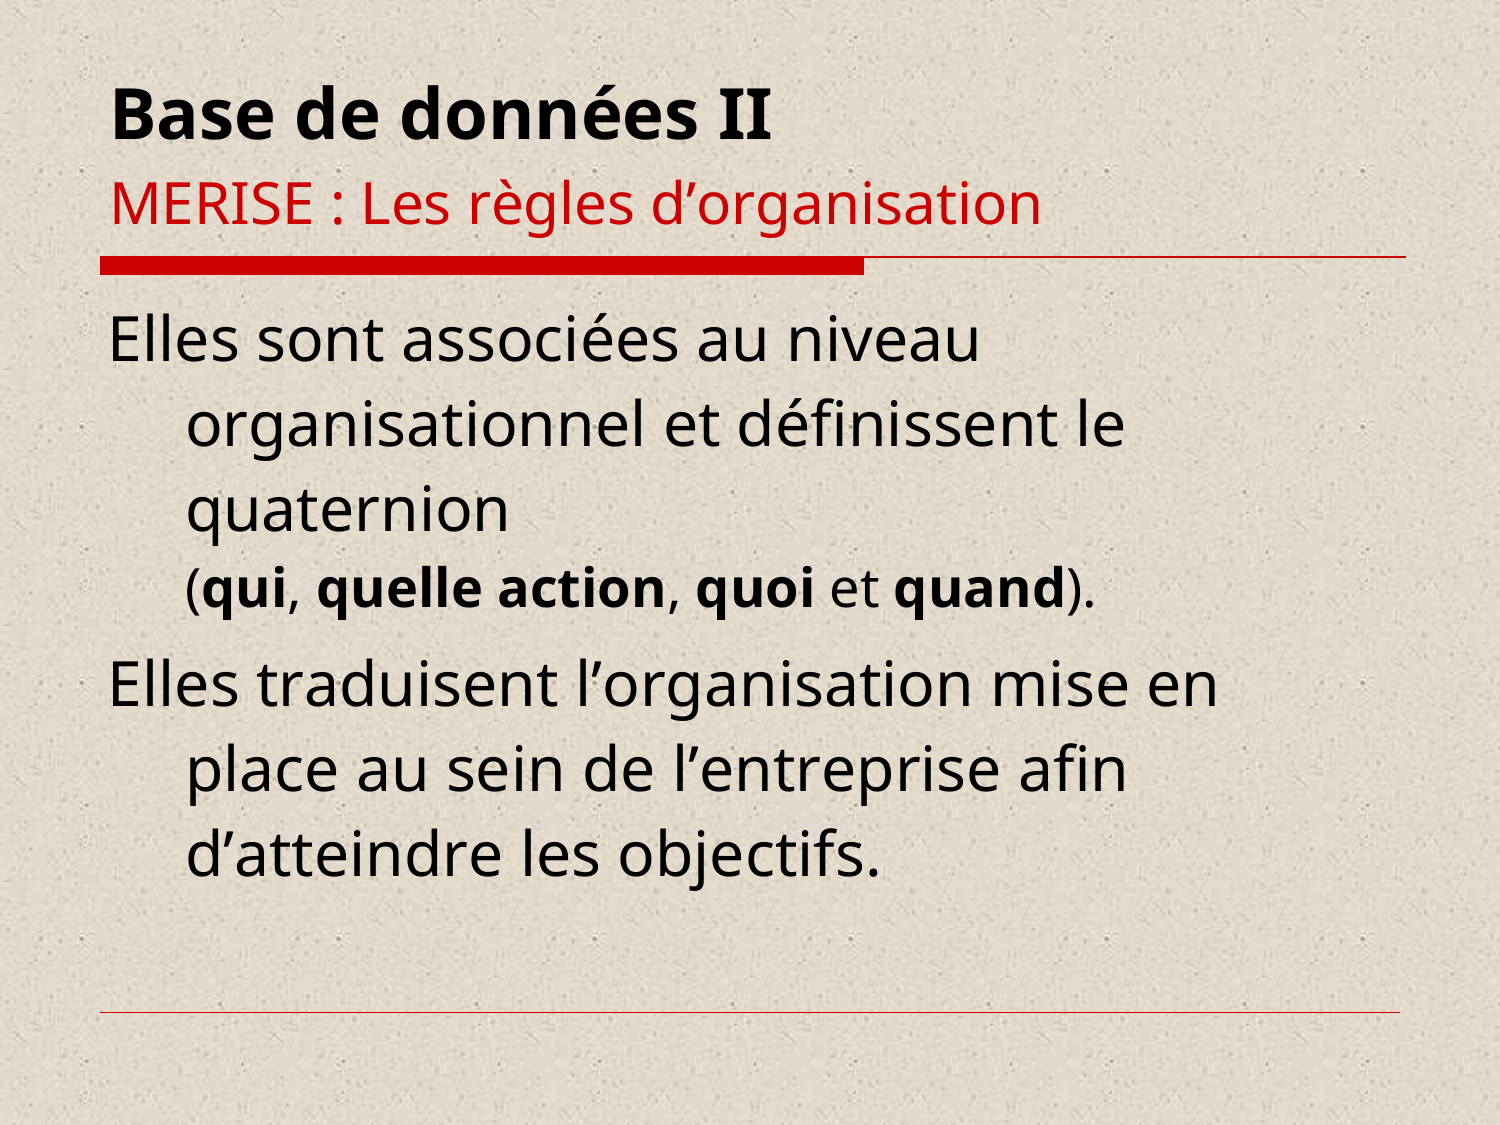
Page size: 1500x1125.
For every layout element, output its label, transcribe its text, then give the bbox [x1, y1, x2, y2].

title Base de données II MERISE : Les règles d’organisation [94, 49, 1407, 250]
picture [0, 0, 1500, 1125]
list Elles sont associées au niveau organisationnel et définissent le quaternion (qui, quelle action, quoi et quand). Elles traduisent l’organisation mise en place au sein de l’entreprise afin d’atteindre les objectifs. [92, 287, 1406, 988]
